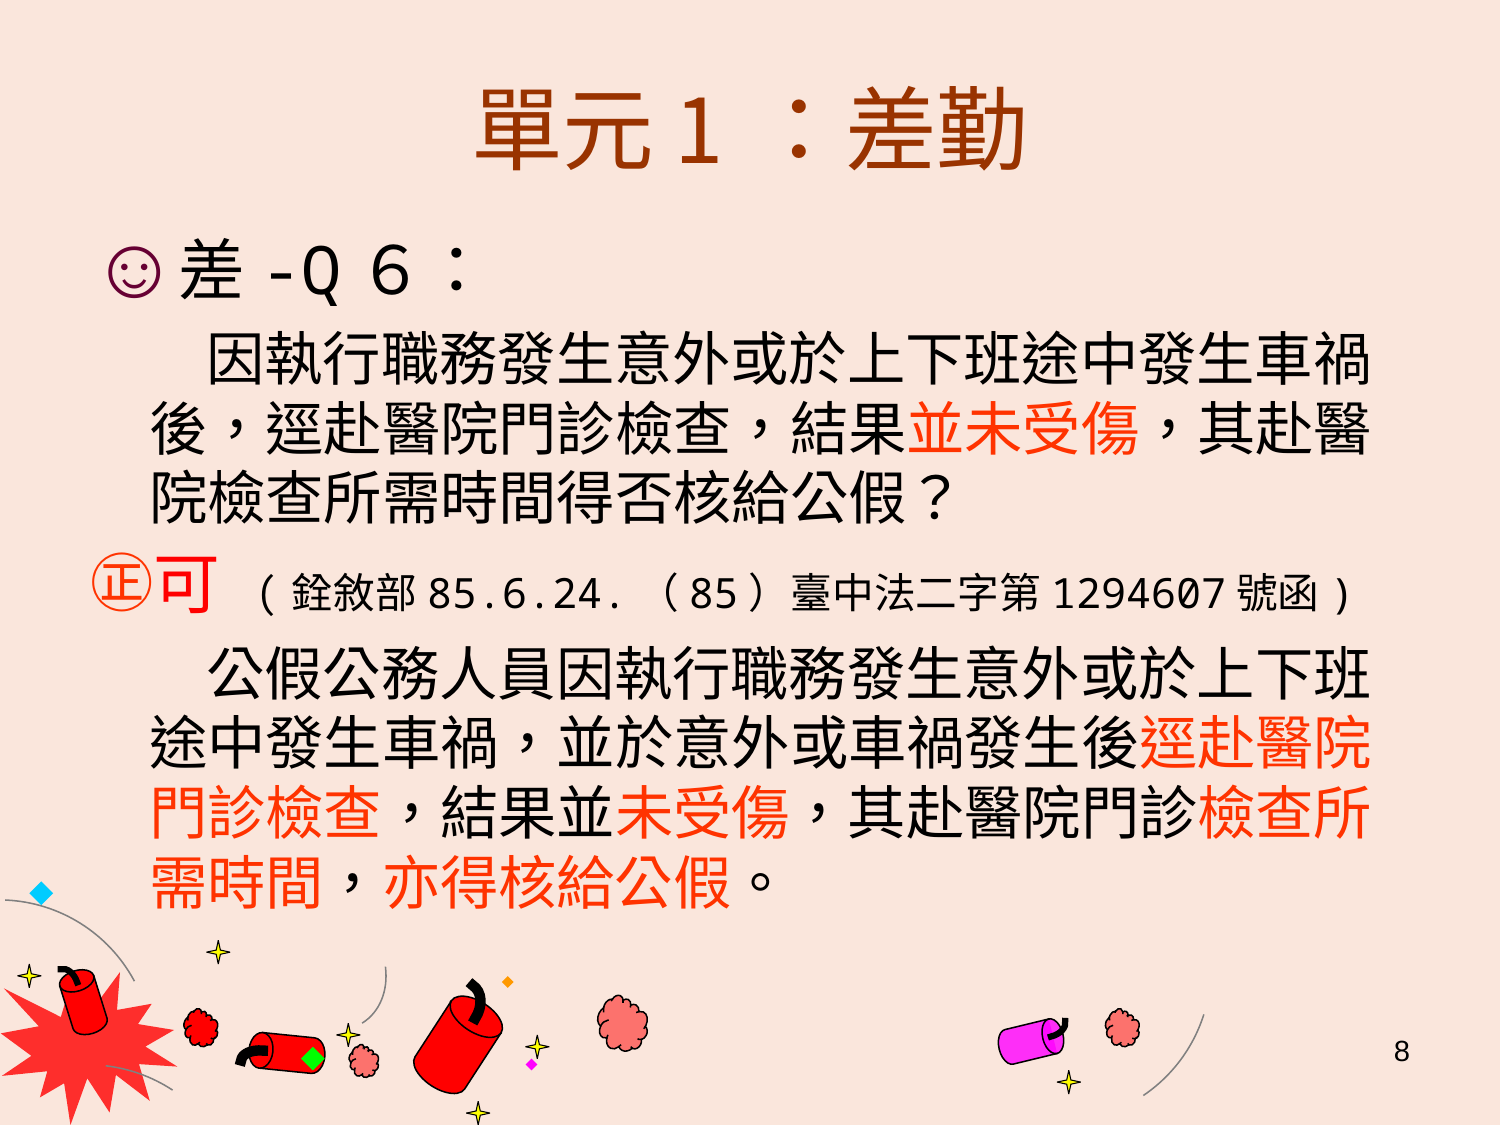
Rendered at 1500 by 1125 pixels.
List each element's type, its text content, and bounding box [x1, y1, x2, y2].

list 差-Q６： 因執行職務發生意外或於上下班途中發生車禍後，逕赴醫院門診檢查，結果並未受傷，其赴醫院檢查所需時間得否核給公假？ 可 (銓敘部85.6.24.（85）臺中法二字第1294607號函) 公假公務人員因執行職務發生意外或於上下班途中發生車禍，並於意外或車禍發生後逕赴醫院門診檢查，結果並未受傷，其赴醫院門診檢查所需時間，亦得核給公假。 [75, 220, 1426, 977]
title 單元1：差勤 [75, 45, 1426, 209]
text_box <number> [1074, 1024, 1426, 1103]
